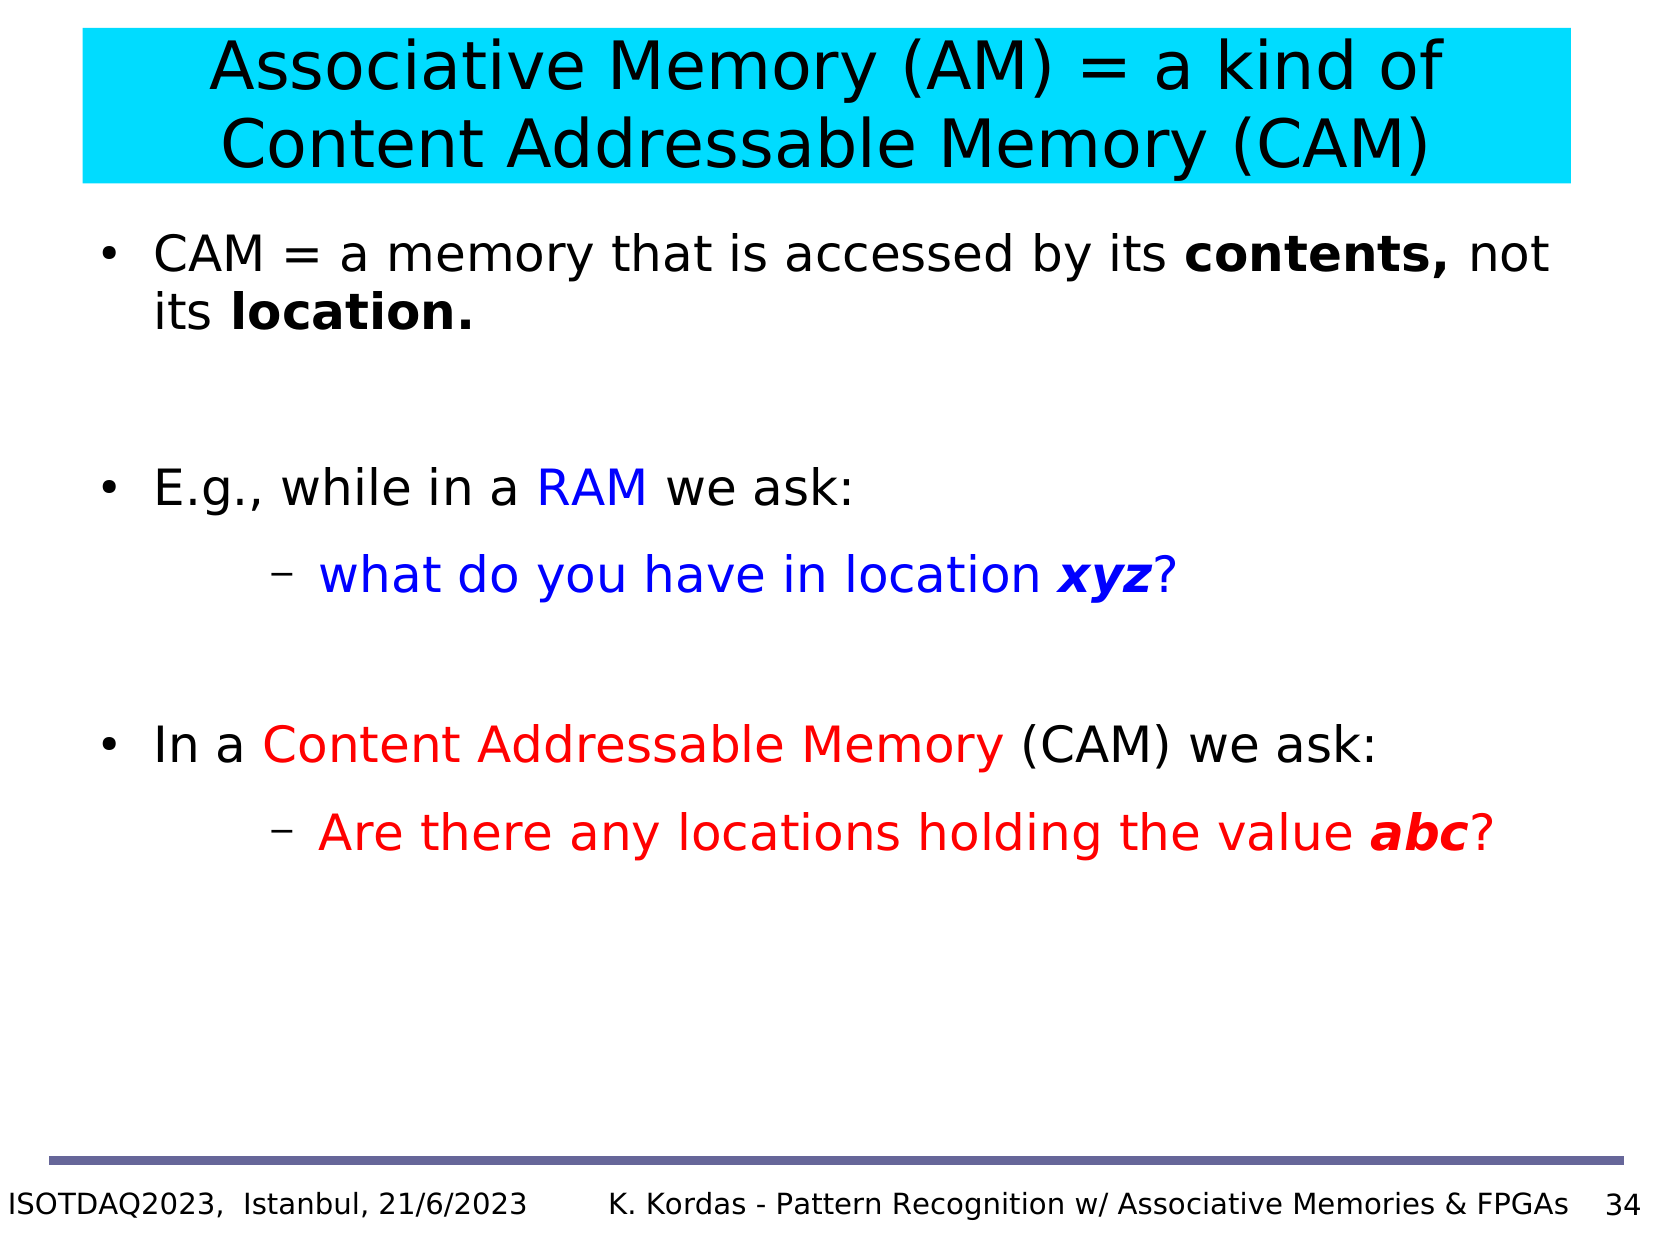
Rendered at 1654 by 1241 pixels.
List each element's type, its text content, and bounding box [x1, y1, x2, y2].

list CAM = a memory that is accessed by its contents, not its location. E.g., while in a RAM we ask: what do you have in location xyz? In a Content Addressable Memory (CAM) we ask: Are there any locations holding the value abc? [82, 225, 1571, 1127]
title Associative Memory (AM) = a kind of Content Addressable Memory (CAM) [82, 27, 1571, 184]
